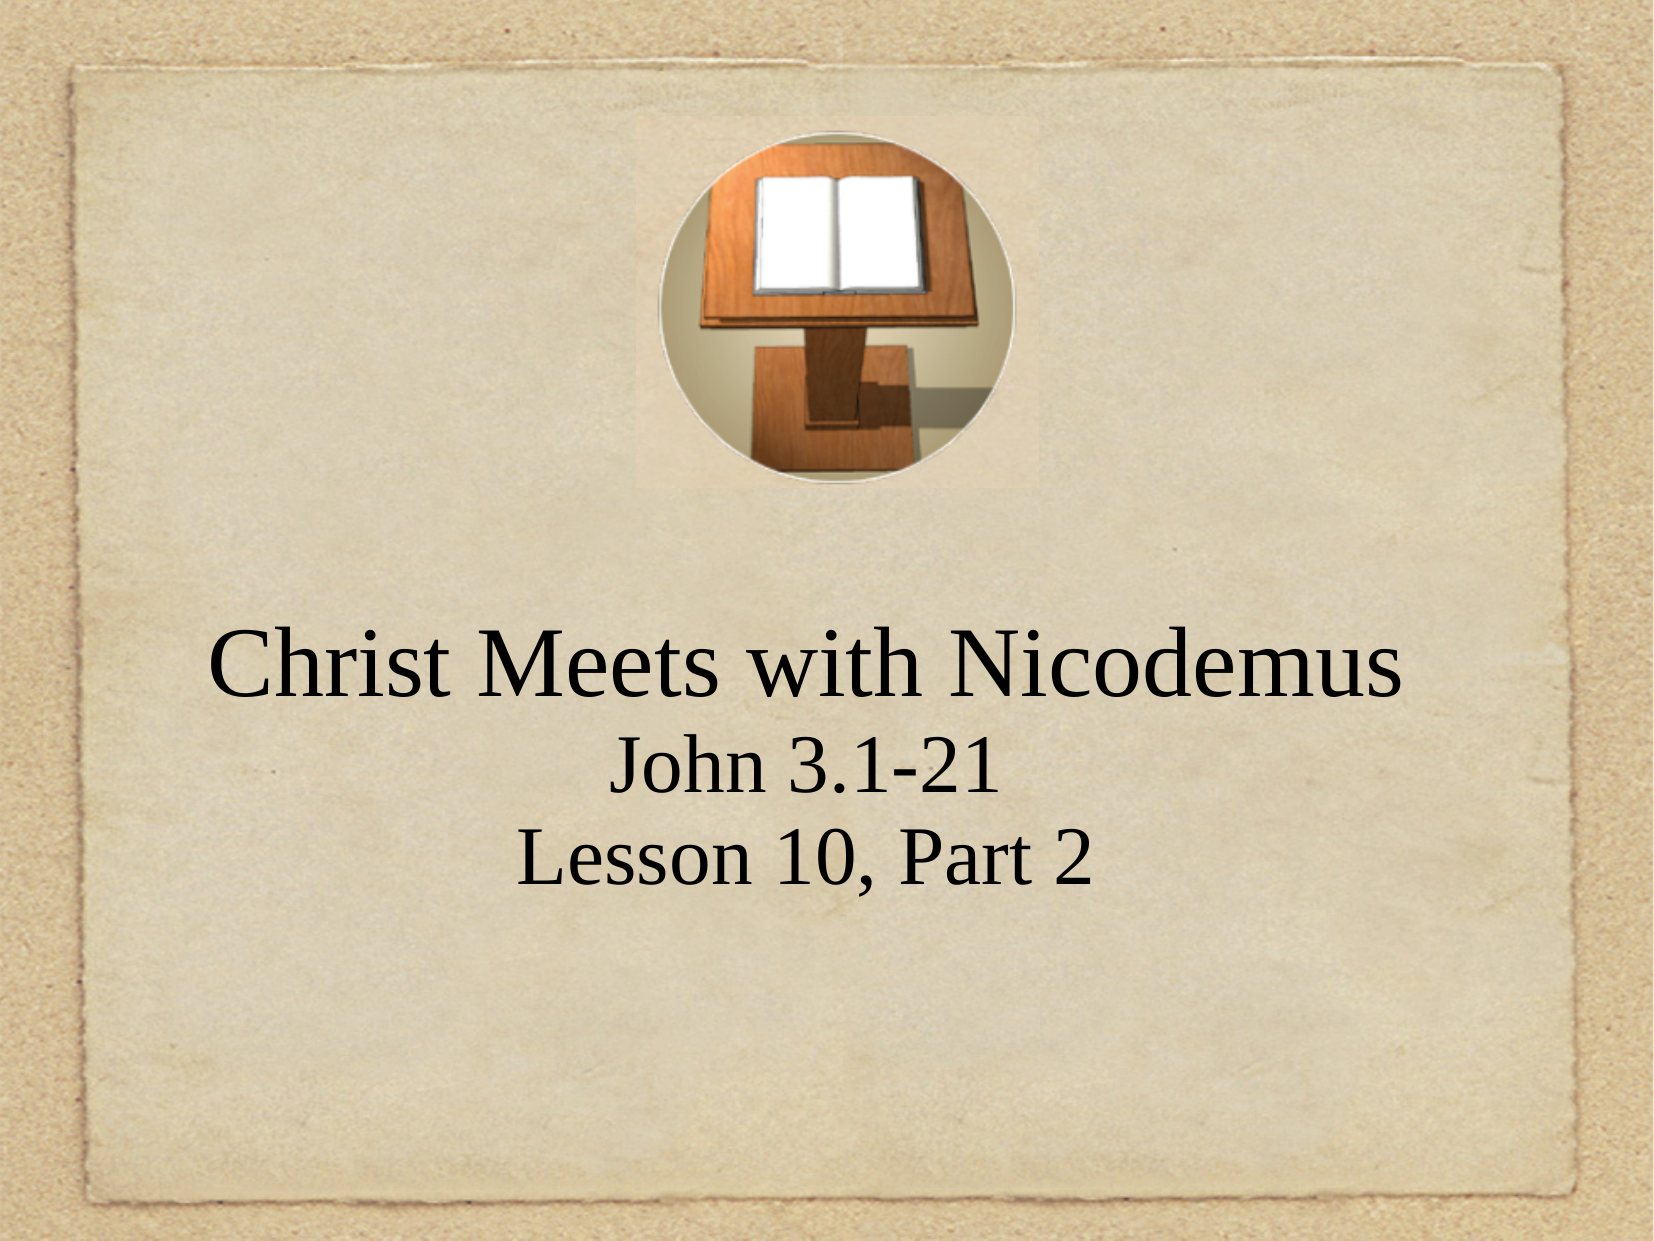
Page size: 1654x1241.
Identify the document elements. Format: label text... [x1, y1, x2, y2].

picture [0, 0, 1654, 1241]
text_box Christ Meets with Nicodemus John 3.1-21 Lesson 10, Part 2 [150, 600, 1463, 1004]
